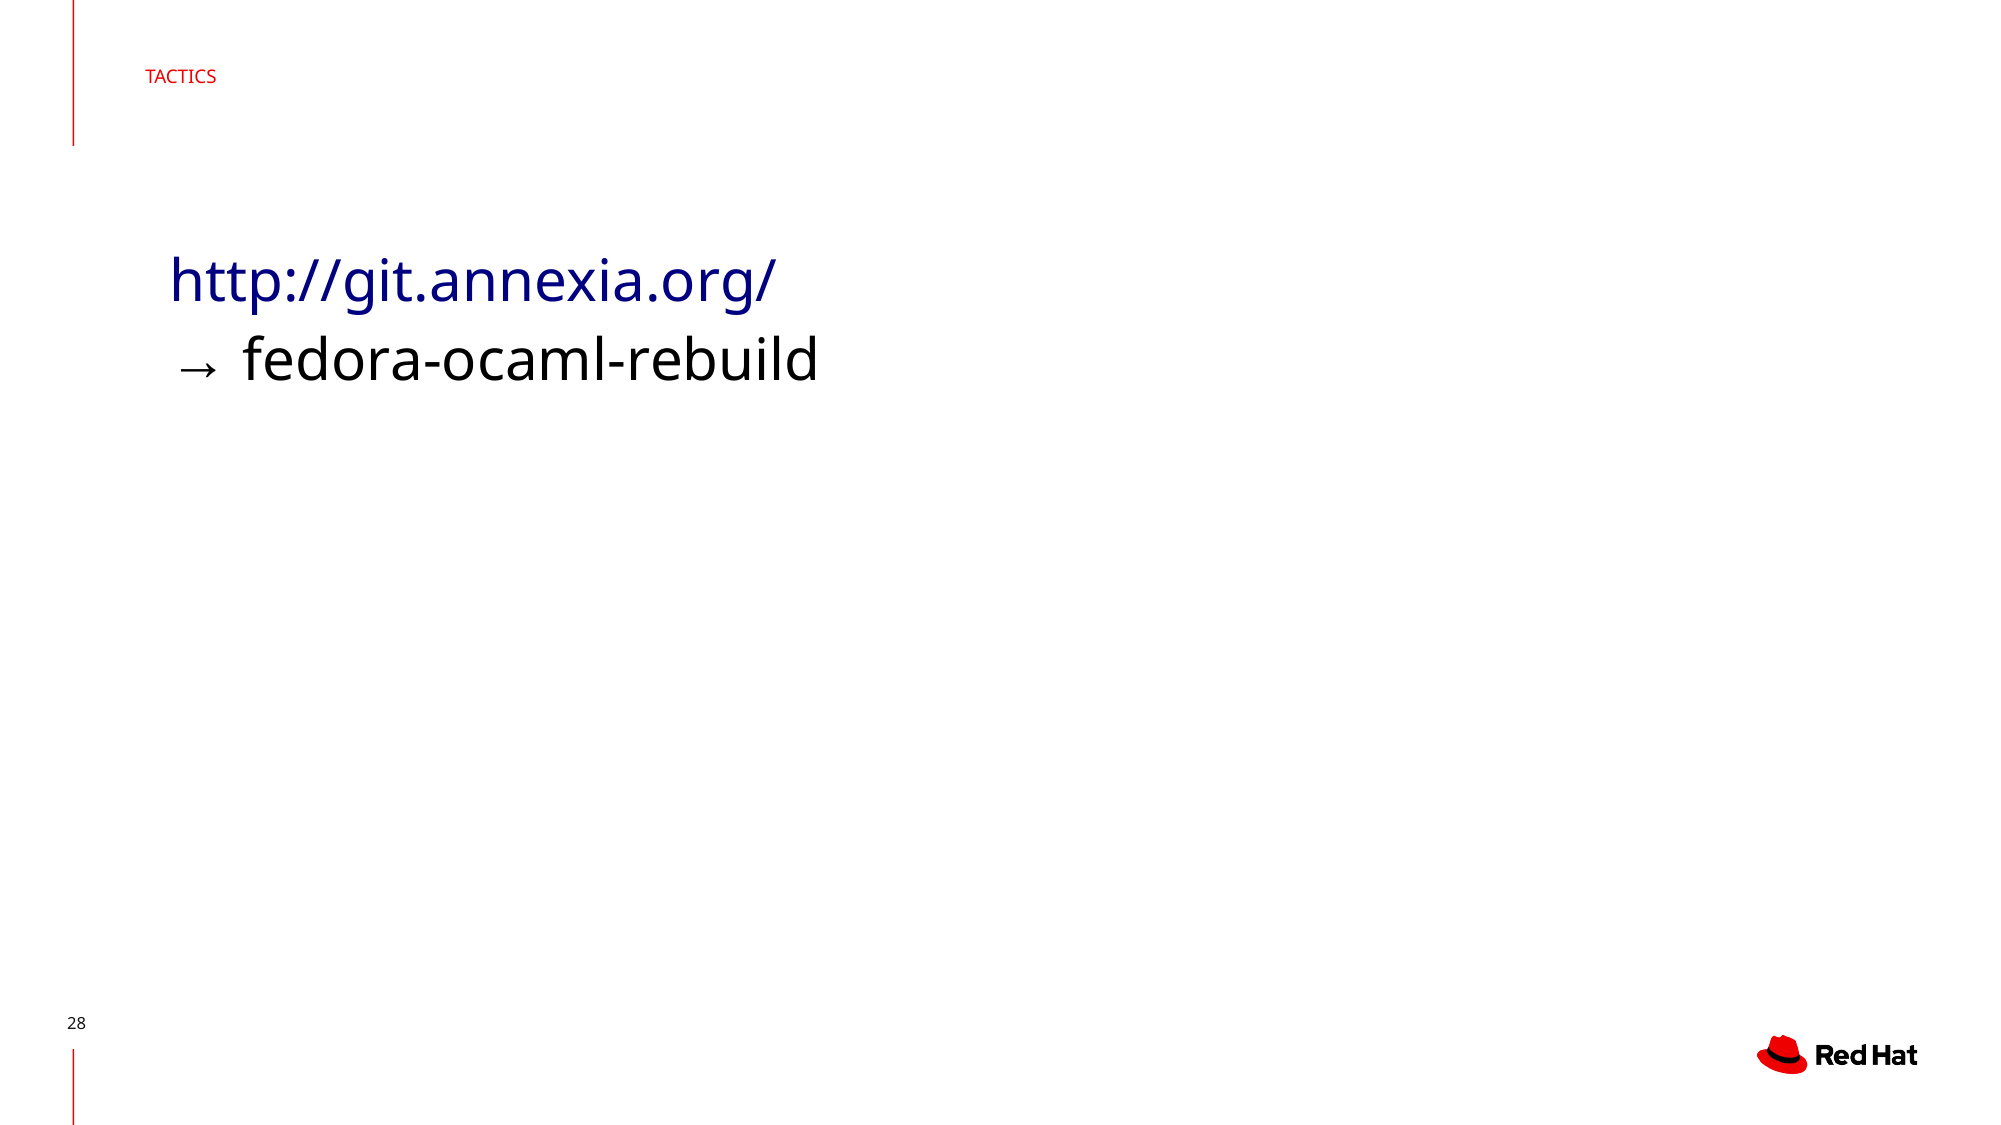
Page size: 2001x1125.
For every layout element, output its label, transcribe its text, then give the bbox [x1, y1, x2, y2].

text_box TACTICS [73, 9, 918, 144]
picture [1757, 1035, 1918, 1074]
text_box http://git.annexia.org/ → fedora-ocaml-rebuild [154, 235, 1807, 398]
